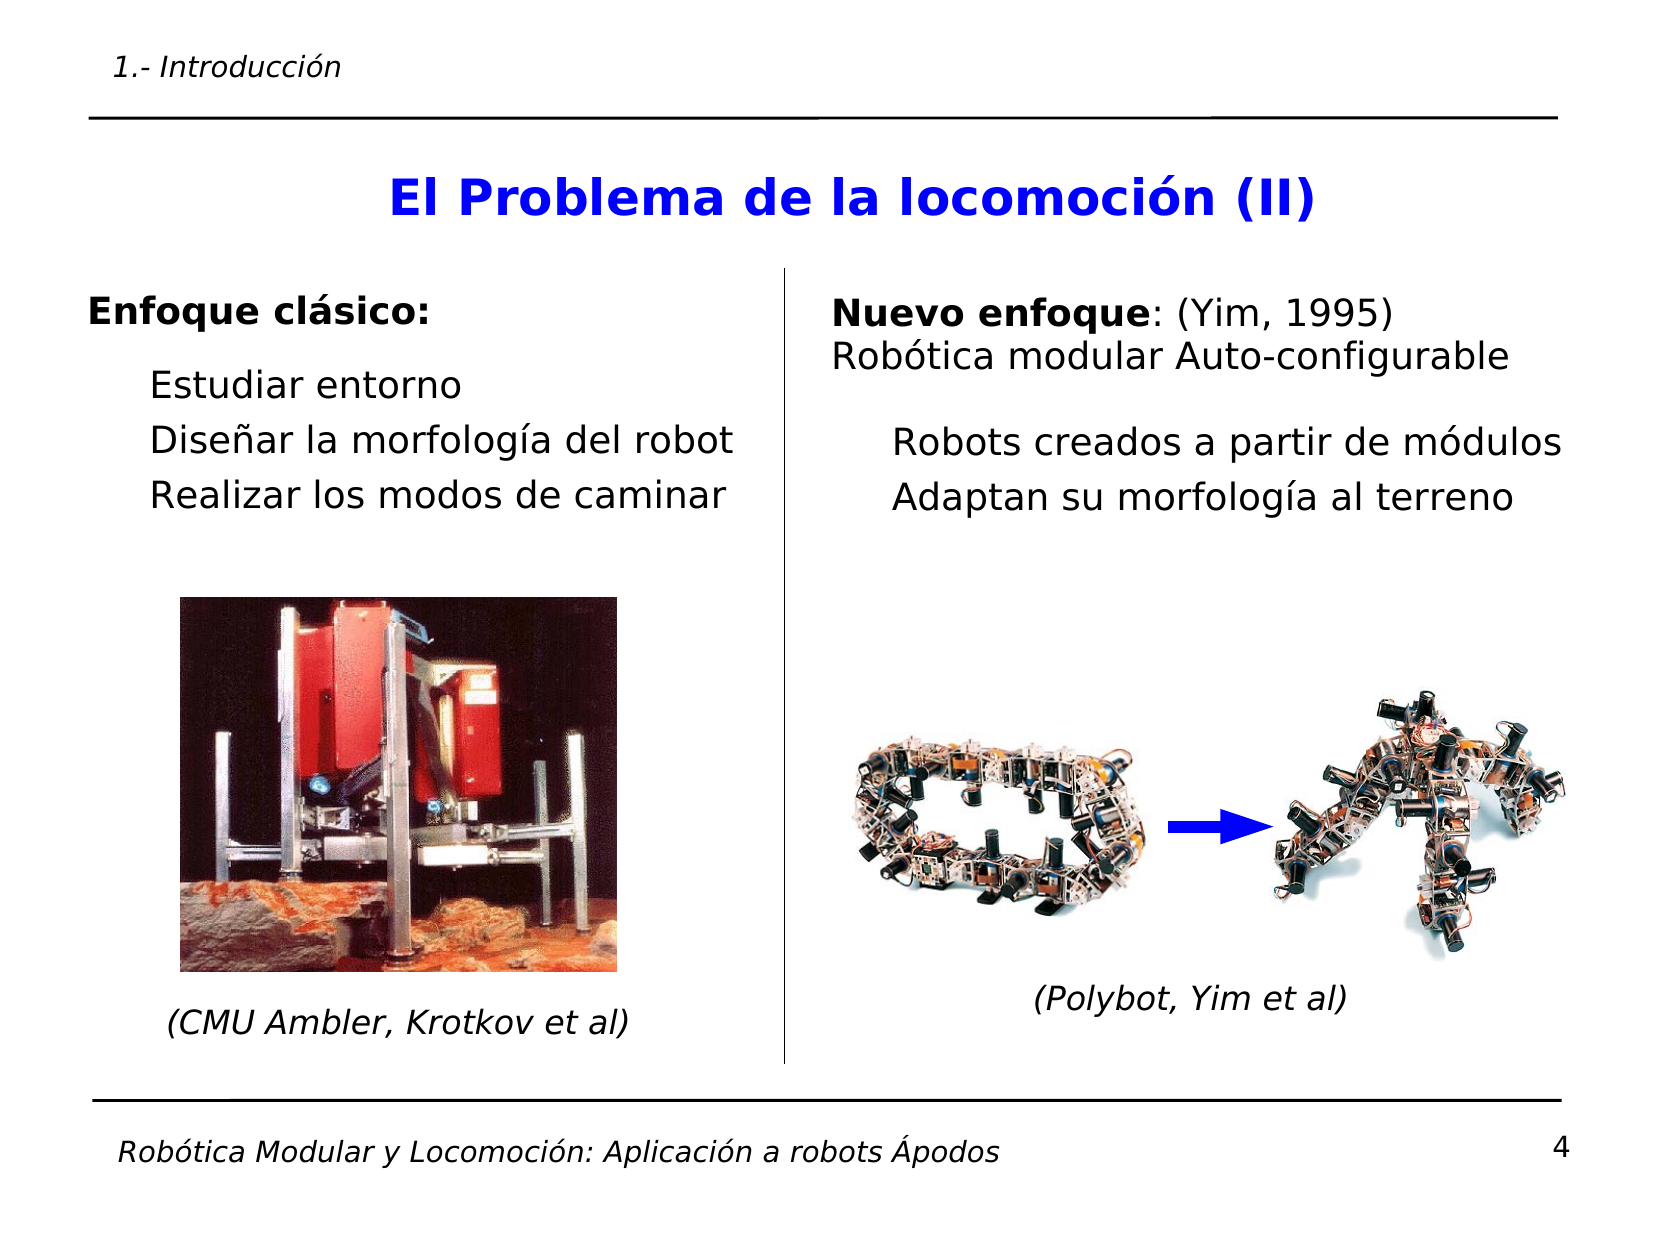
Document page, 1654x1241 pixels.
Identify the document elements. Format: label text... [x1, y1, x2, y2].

text_box (CMU Ambler, Krotkov et al) [151, 996, 637, 1050]
picture [847, 732, 1151, 920]
text_box Robótica Modular y Locomoción: Aplicación a robots Ápodos [103, 1127, 1017, 1177]
text_box Nuevo enfoque: (Yim, 1995) Robótica modular Auto-configurable [816, 283, 1512, 386]
text_box Enfoque clásico: [72, 282, 440, 341]
picture [180, 597, 617, 972]
text_box Estudiar entorno Diseñar la morfología del robot Realizar los modos de caminar [122, 356, 755, 526]
text_box (Polybot, Yim et al) [1018, 972, 1359, 1027]
text_box El Problema de la locomoción (II) [373, 161, 1314, 235]
text_box Robots creados a partir de módulos Adaptan su morfología al terreno [865, 413, 1577, 527]
picture [1269, 686, 1570, 965]
text_box 1.- Introducción [97, 42, 358, 93]
